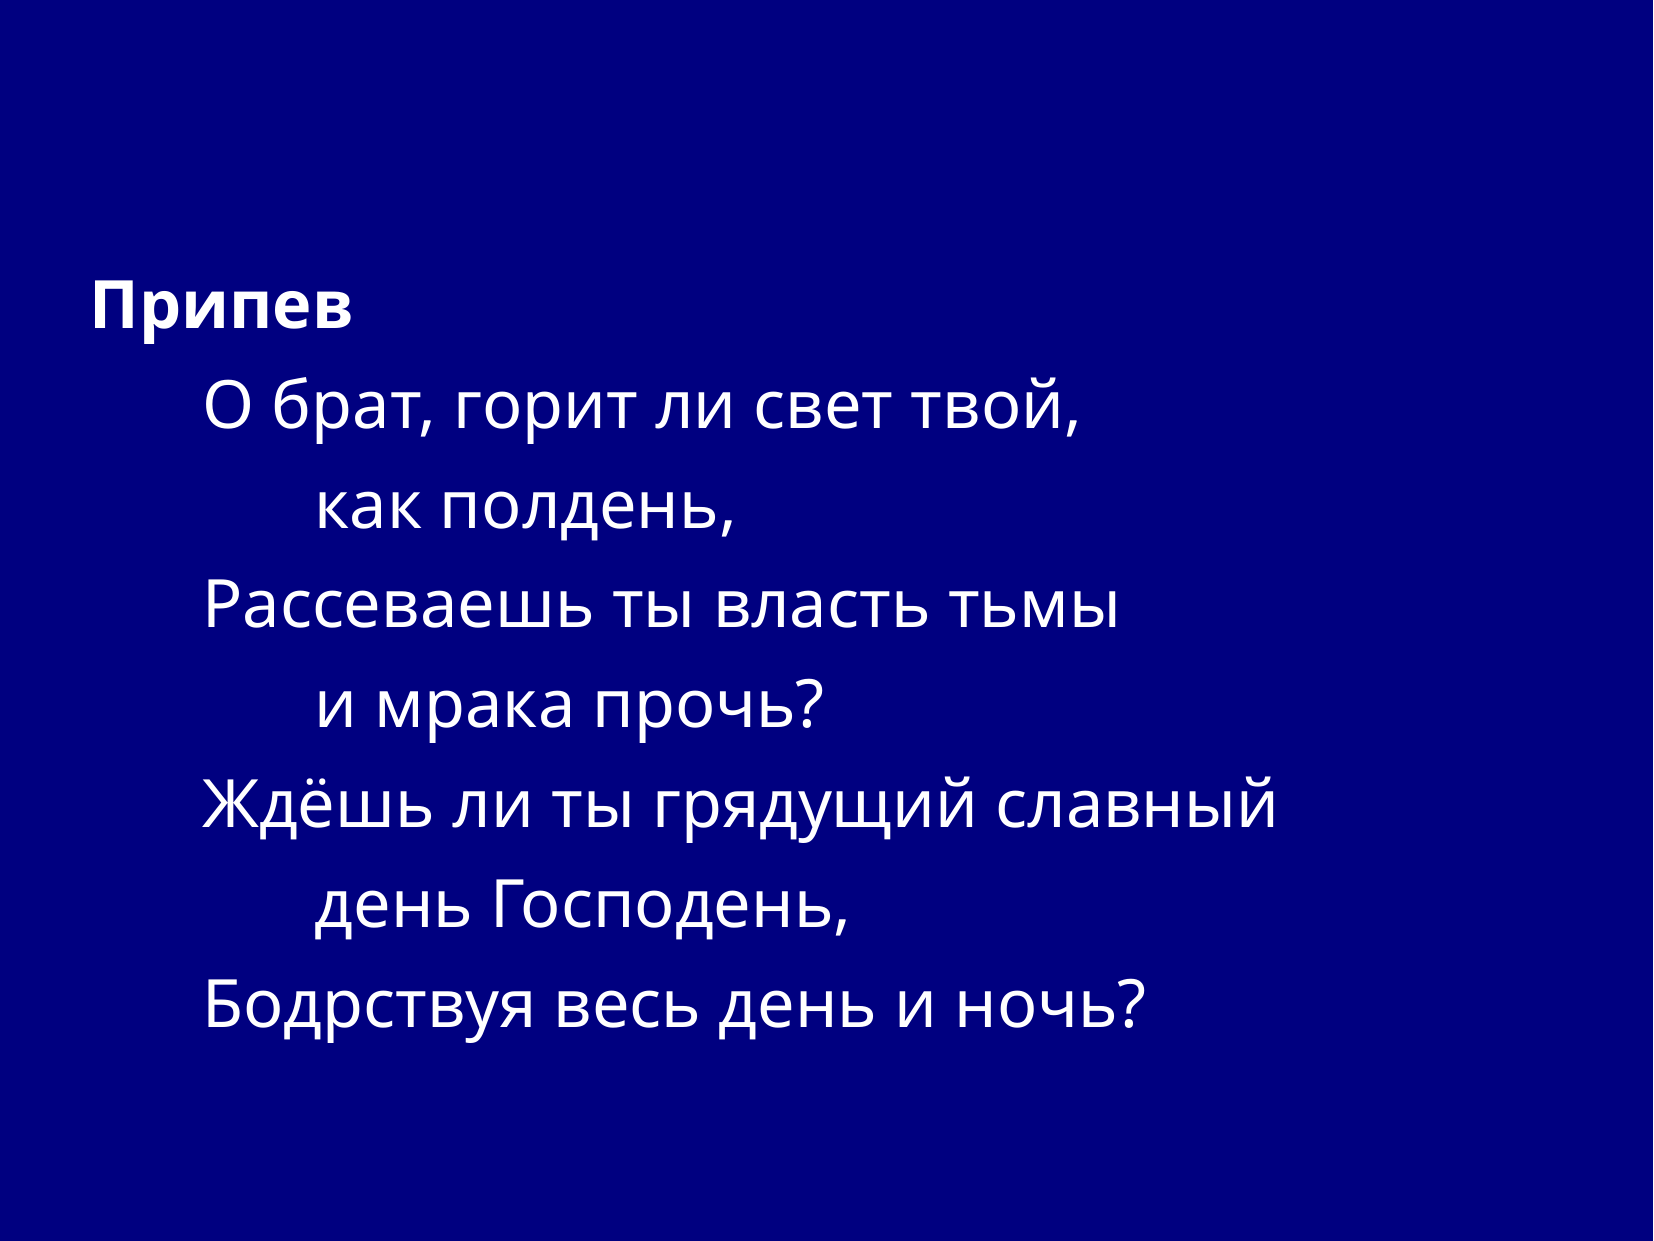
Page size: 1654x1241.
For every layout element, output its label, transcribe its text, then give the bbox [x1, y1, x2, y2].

text_box Припев О брат, горит ли свет твой, как полдень, Рассеваешь ты власть тьмы и мрака прочь? Ждёшь ли ты грядущий славный день Господень, Бодрствуя весь день и ночь? [75, 150, 1576, 1163]
